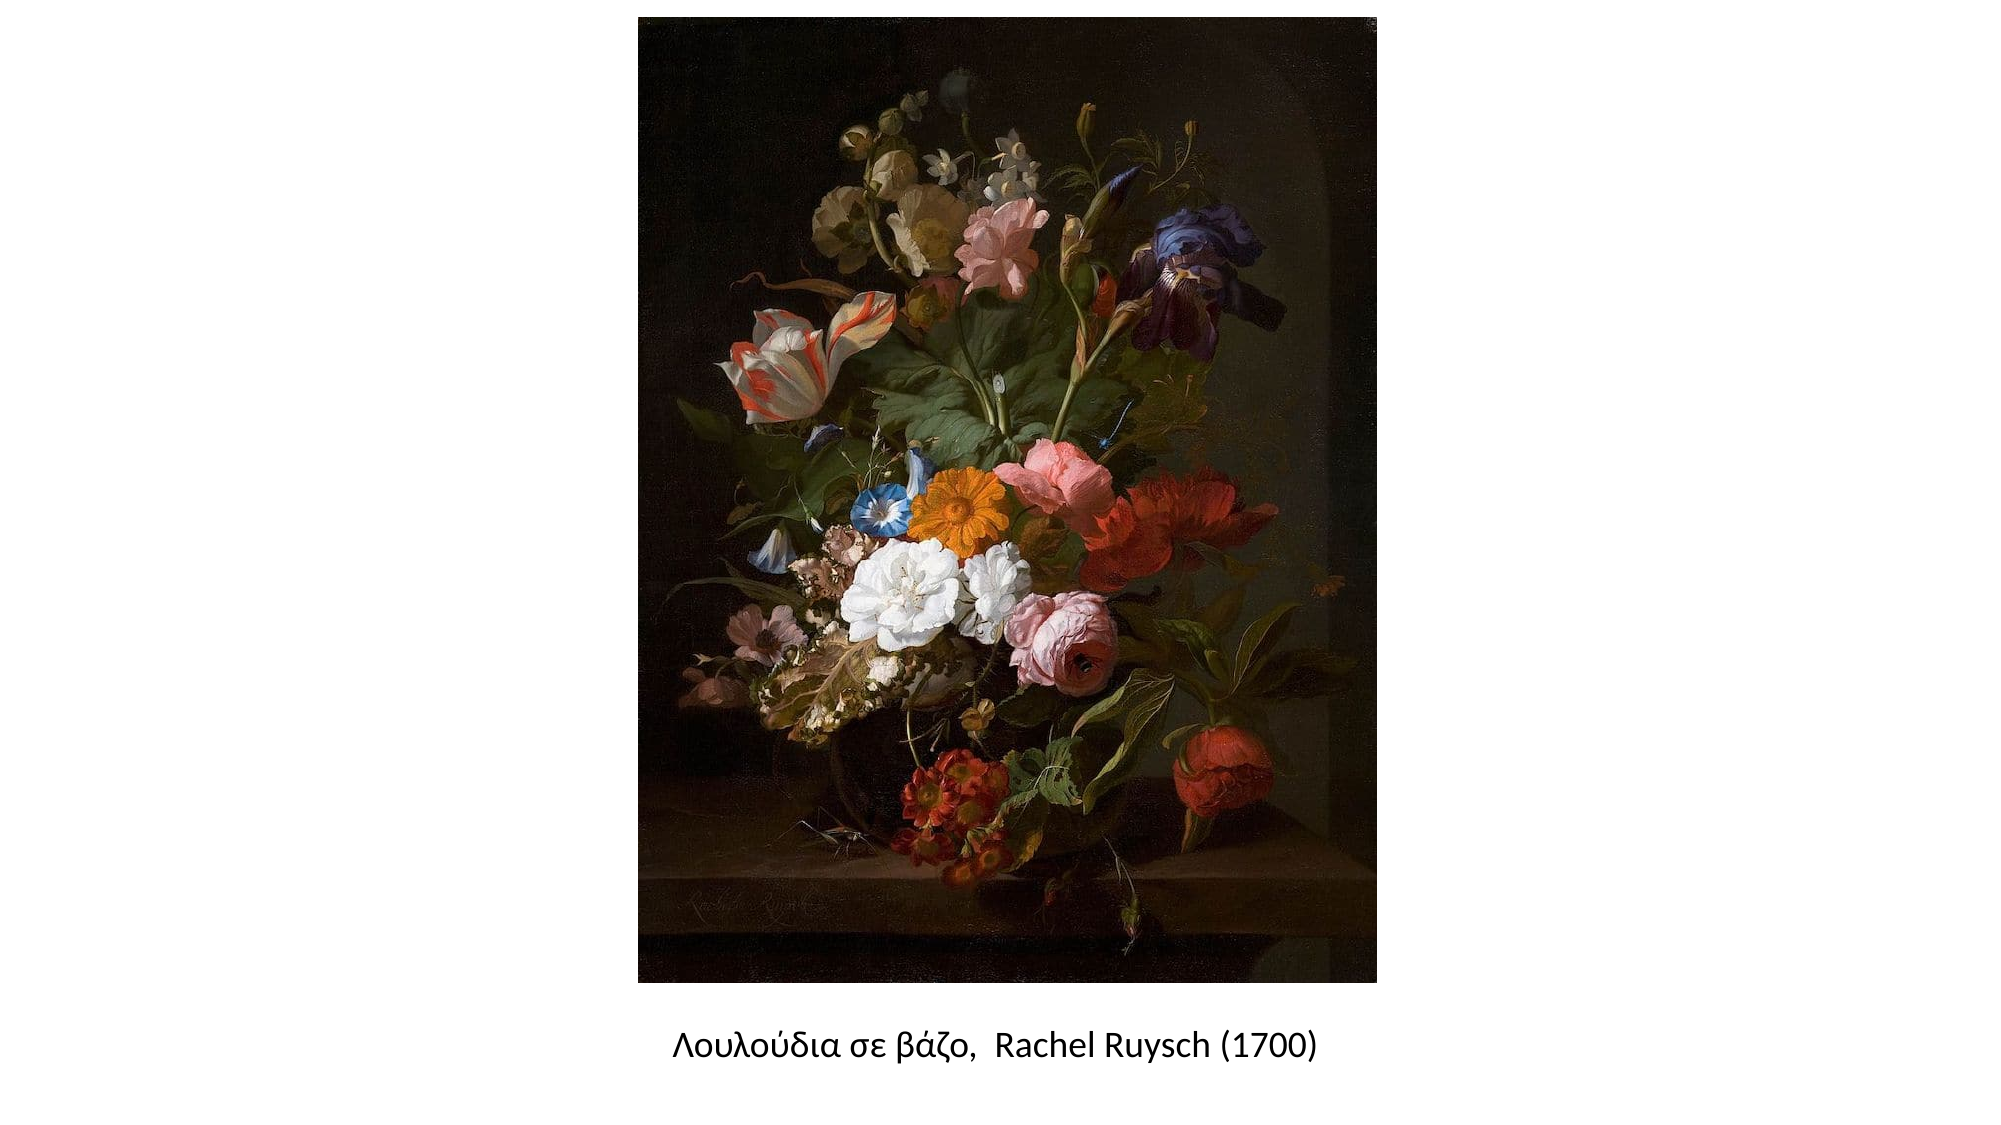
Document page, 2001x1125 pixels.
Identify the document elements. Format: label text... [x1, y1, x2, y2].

picture [638, 17, 1377, 983]
text_box Λουλούδια σε βάζο, Rachel Ruysch (1700) [513, 1010, 1500, 1073]
